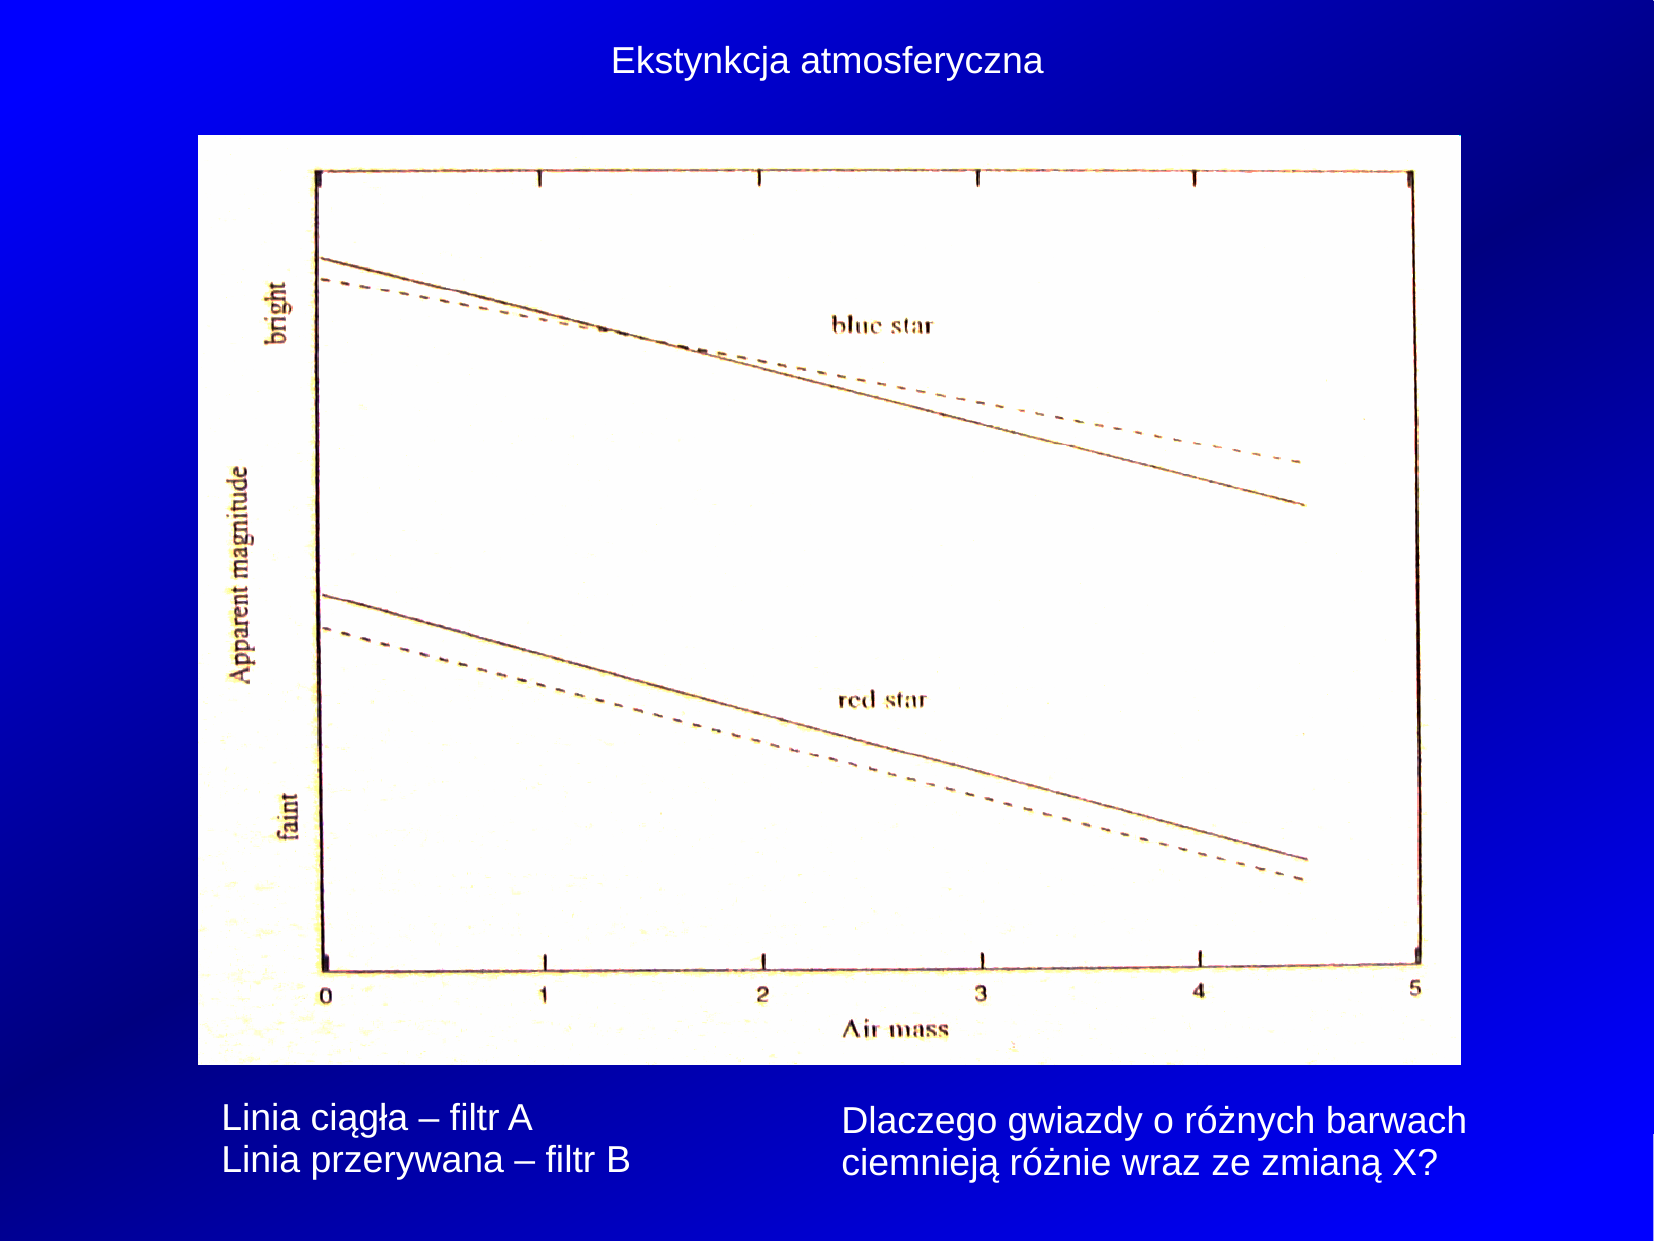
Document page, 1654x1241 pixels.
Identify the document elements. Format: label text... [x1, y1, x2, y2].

text_box Linia ciągła – filtr A Linia przerywana – filtr B [206, 1088, 647, 1188]
text_box Ekstynkcja atmosferyczna [596, 31, 1059, 89]
text_box Dlaczego gwiazdy o różnych barwach ciemnieją różnie wraz ze zmianą X? [826, 1092, 1483, 1192]
picture [198, 135, 1461, 1065]
